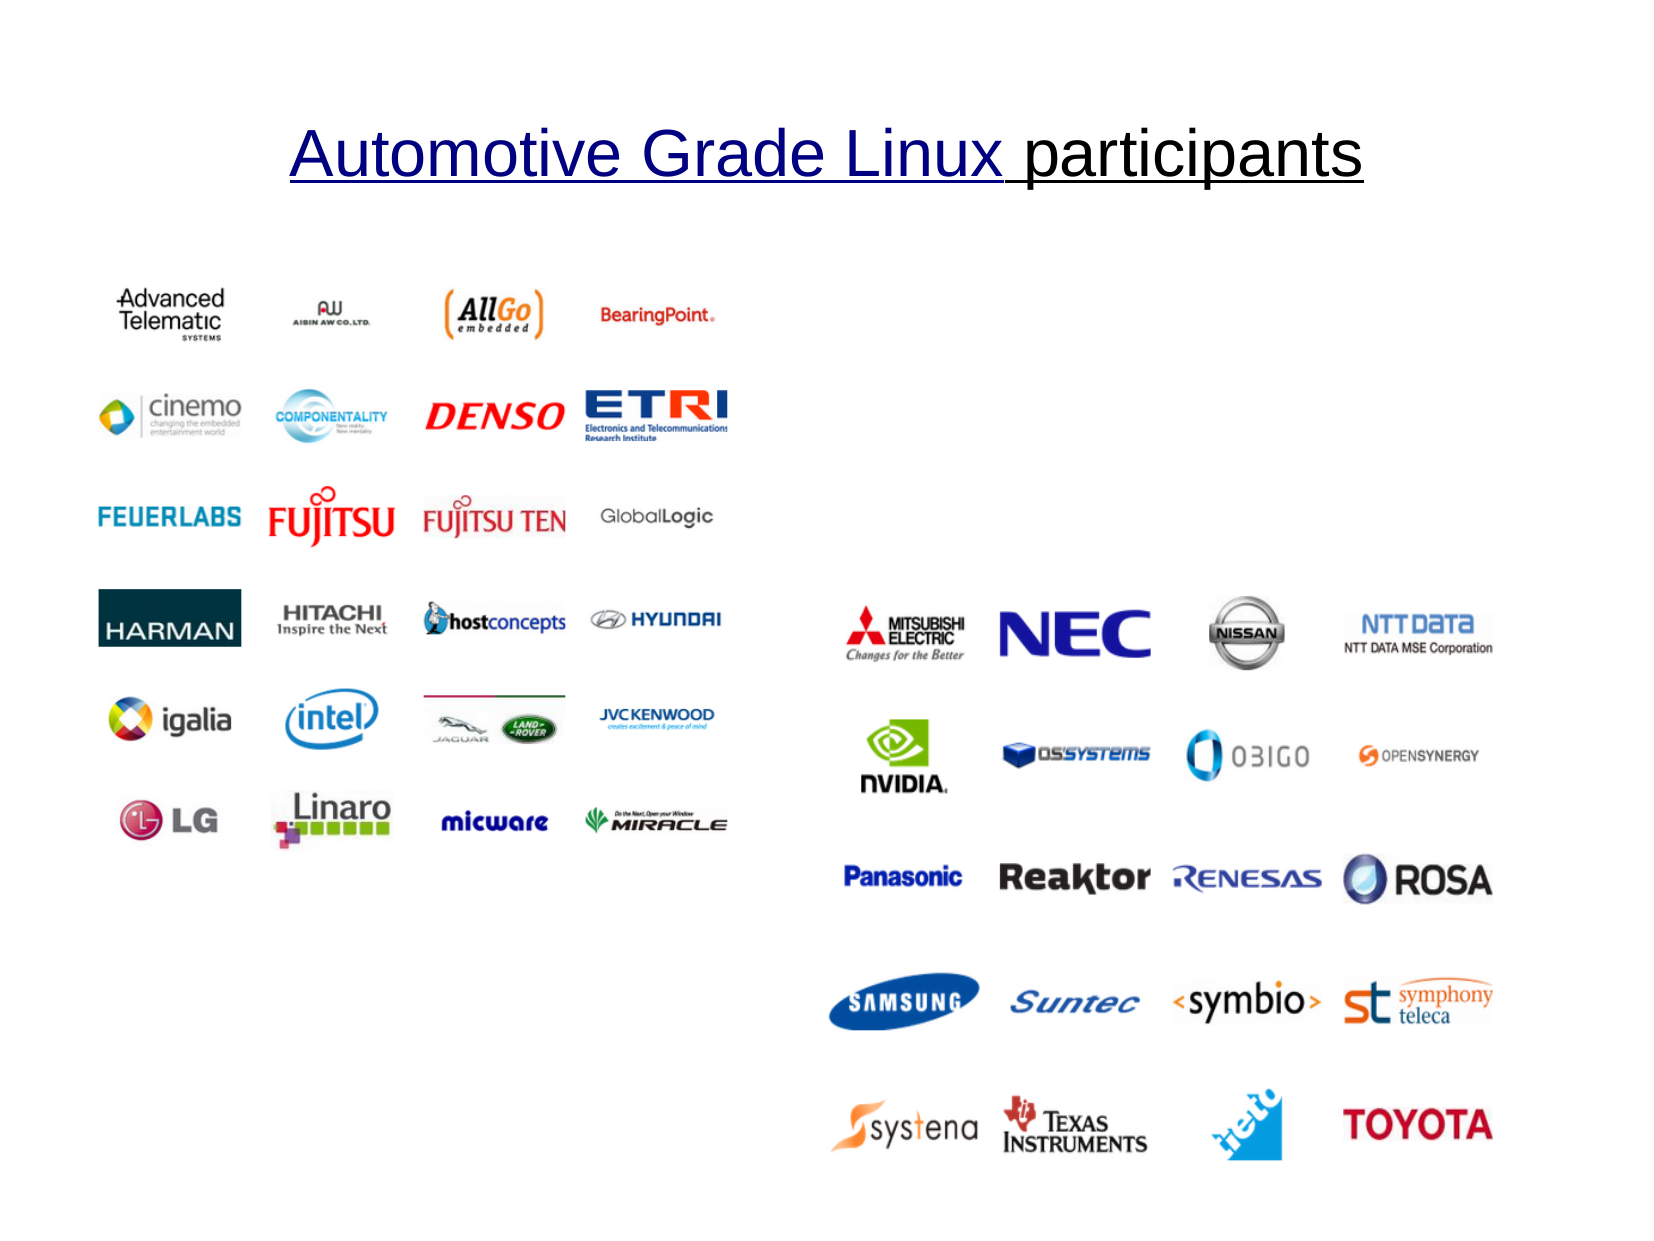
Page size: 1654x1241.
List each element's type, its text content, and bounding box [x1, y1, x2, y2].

title Automotive Grade Linux participants [82, 49, 1571, 257]
picture [59, 276, 1531, 1166]
